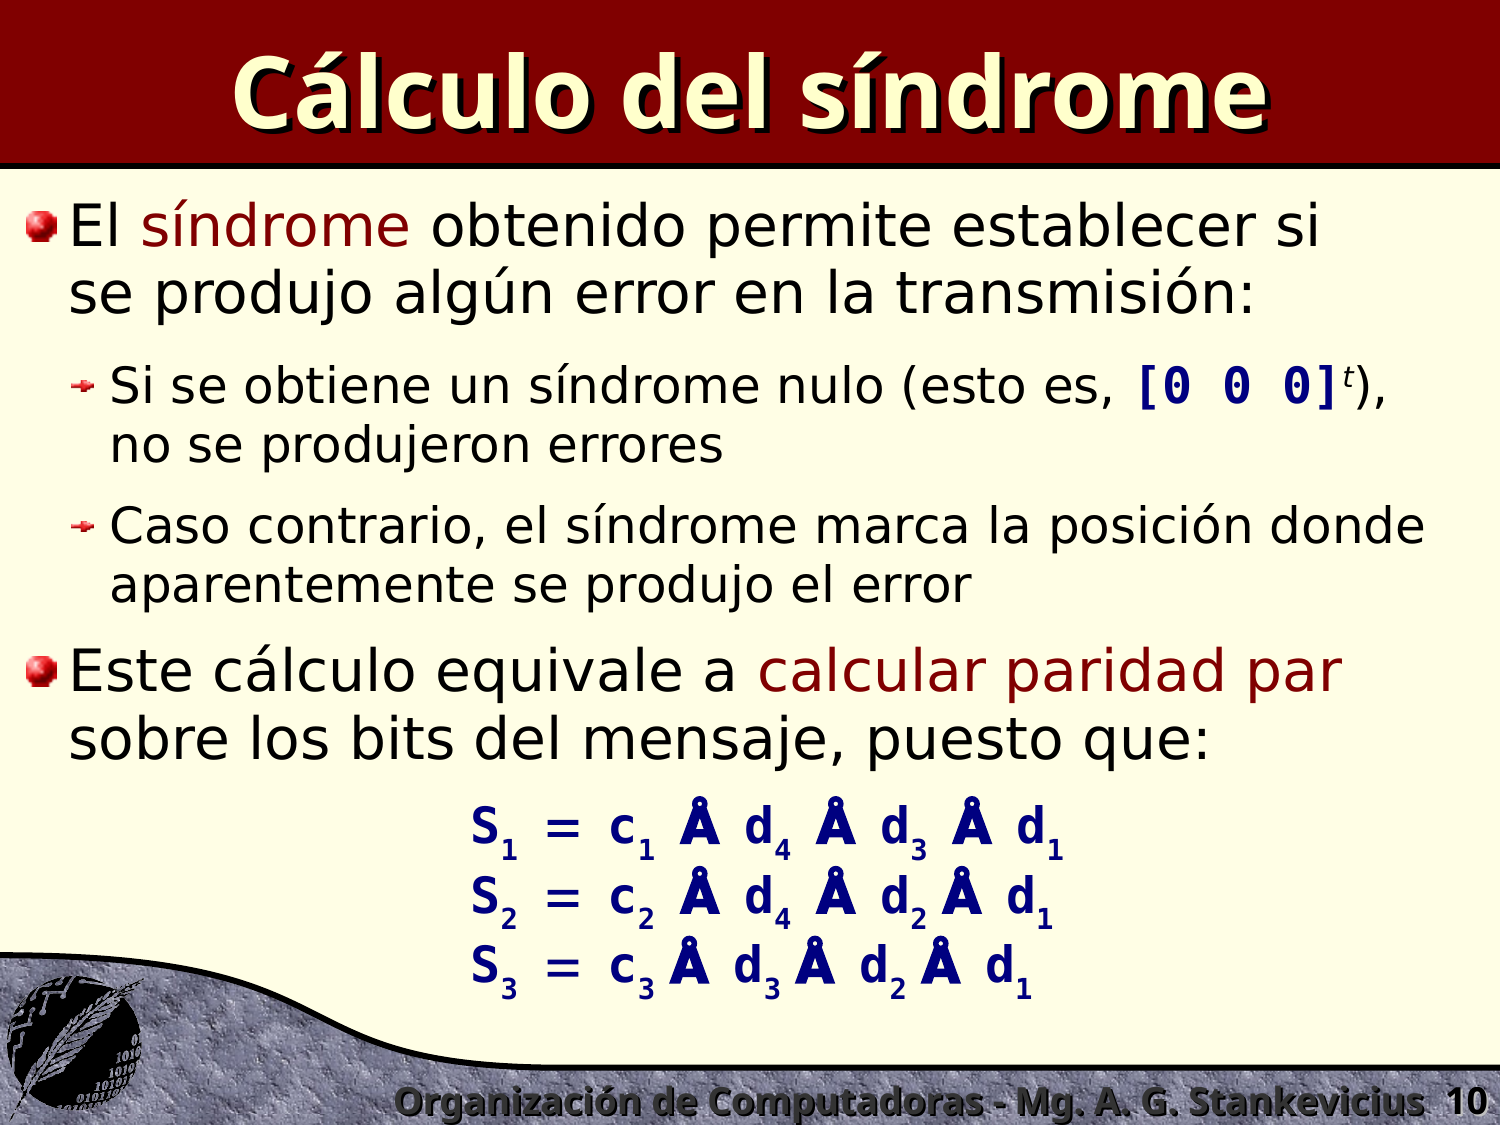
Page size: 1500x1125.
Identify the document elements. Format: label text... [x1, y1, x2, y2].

text_box S1 = c1 Å d4 Å d3 Å d1 S2 = c2 Å d4 Å d2 Å d1 S3 = c3 Å d3 Å d2 Å d1 [455, 789, 1057, 1027]
picture [1058, 1100, 1065, 1110]
list El síndrome obtenido permite establecer si se produjo algún error en la transmisión: Si se obtiene un síndrome nulo (esto es, [0 0 0]t), no se produjeron errores Caso contrario, el síndrome marca la posición donde aparentemente se produjo el error Este cálculo equivale a calcular paridad par sobre los bits del mensaje, puesto que: [11, 192, 1486, 935]
title Cálculo del síndrome [15, 5, 1485, 160]
picture [0, 959, 1500, 1125]
picture [448, 1100, 455, 1110]
picture [802, 1100, 806, 1110]
